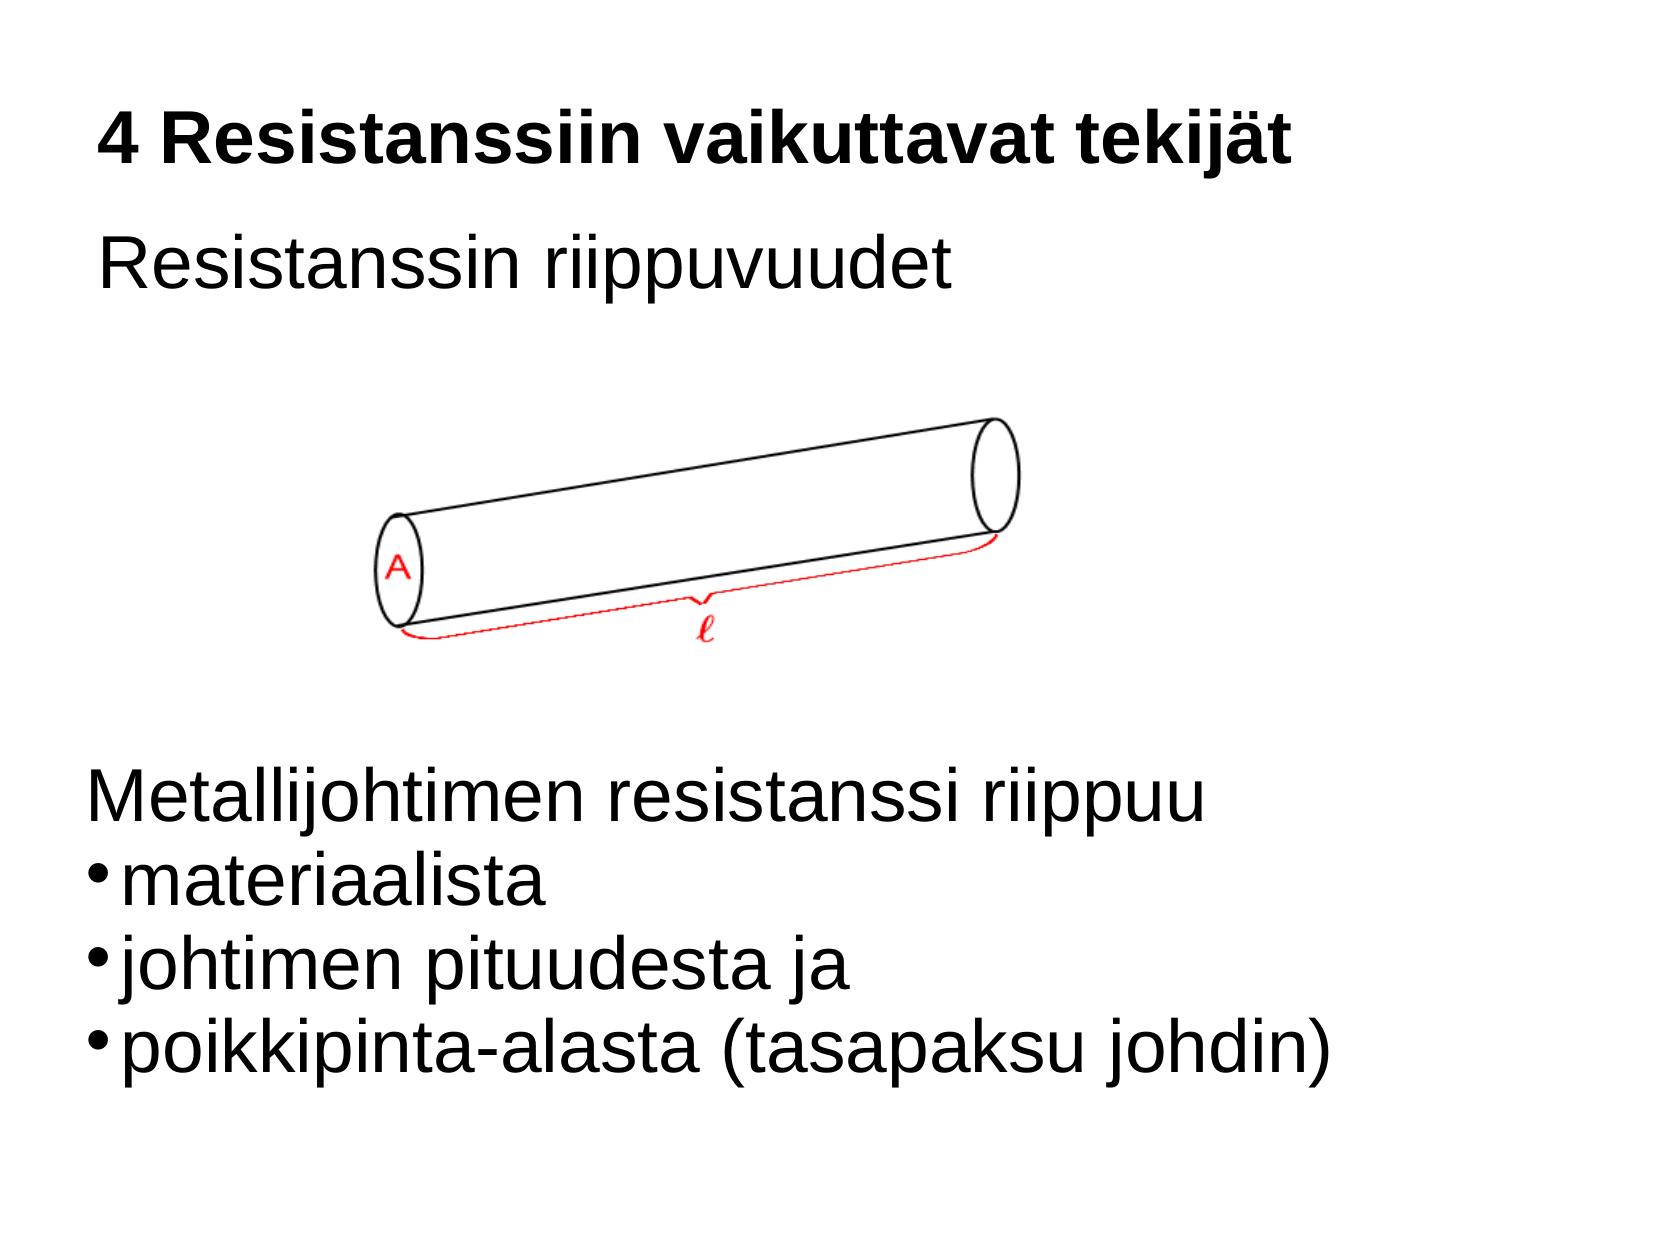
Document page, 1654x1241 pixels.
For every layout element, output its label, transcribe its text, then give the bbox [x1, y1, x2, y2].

text_box Metallijohtimen resistanssi riippuu materiaalista johtimen pituudesta ja poikkipinta-alasta (tasapaksu johdin) [70, 742, 1607, 1241]
text_box 4 Resistanssiin vaikuttavat tekijät Resistanssin riippuvuudet [82, 83, 1406, 435]
picture [320, 373, 1087, 686]
